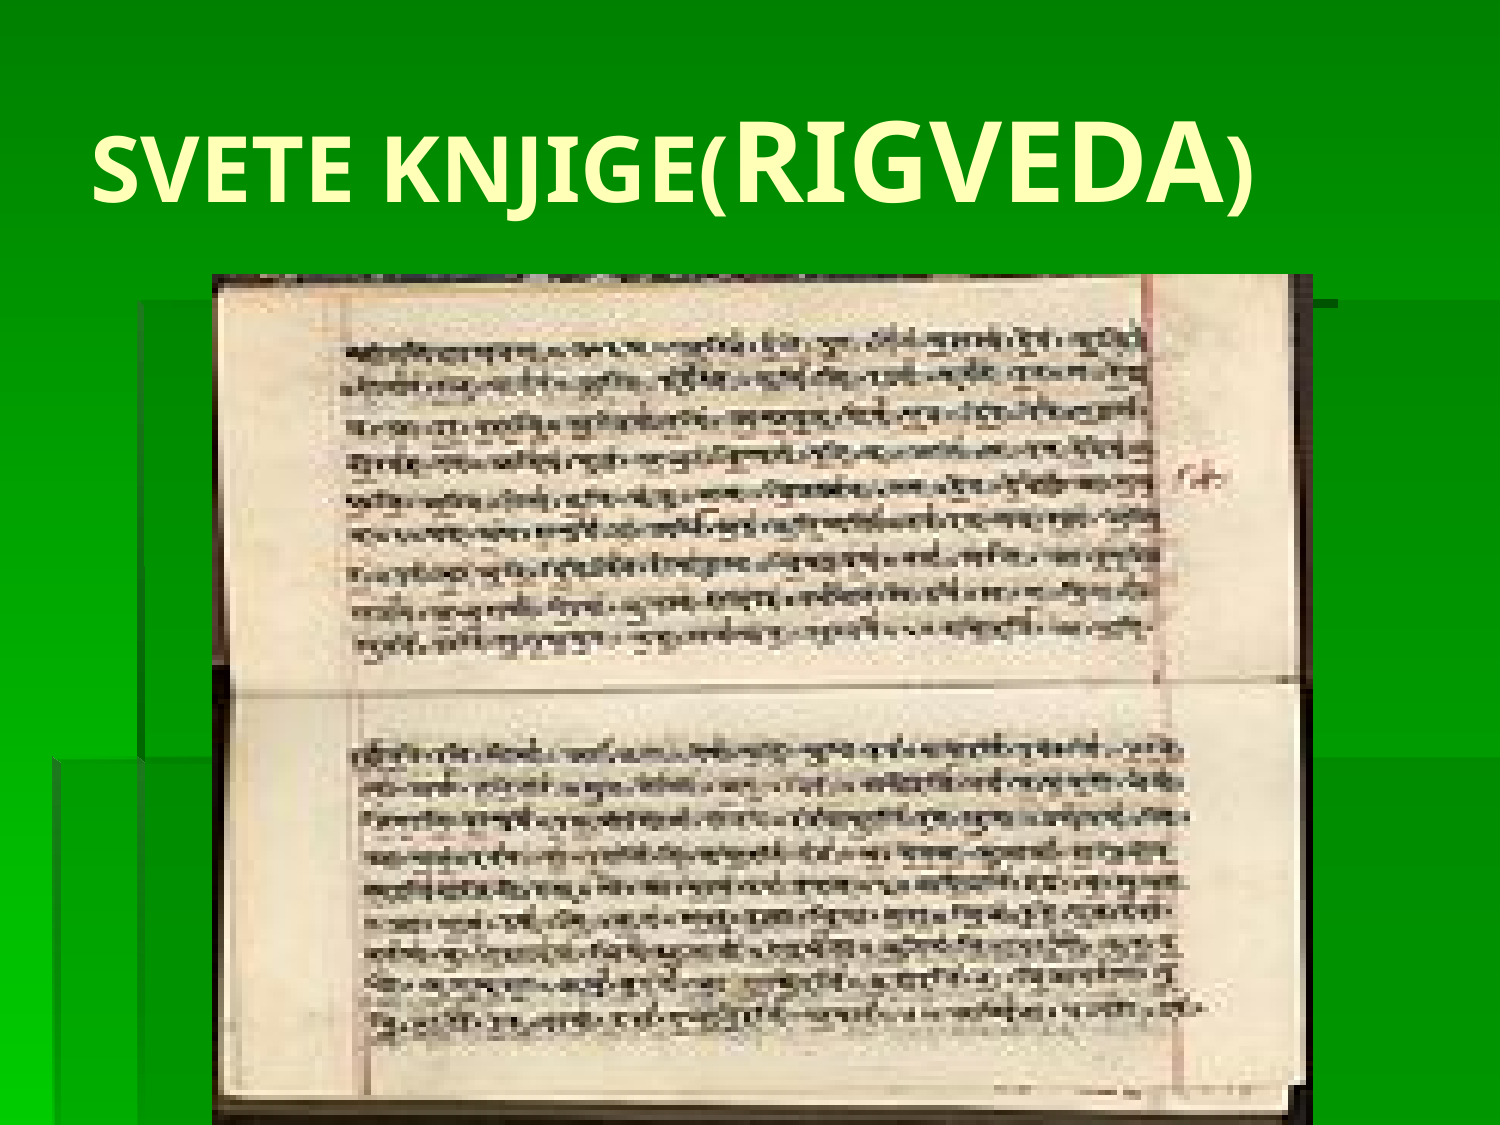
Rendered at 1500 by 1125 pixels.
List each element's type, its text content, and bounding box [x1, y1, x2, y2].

picture [212, 274, 1313, 1125]
title SVETE KNJIGE(RIGVEDA) [75, 40, 1451, 275]
